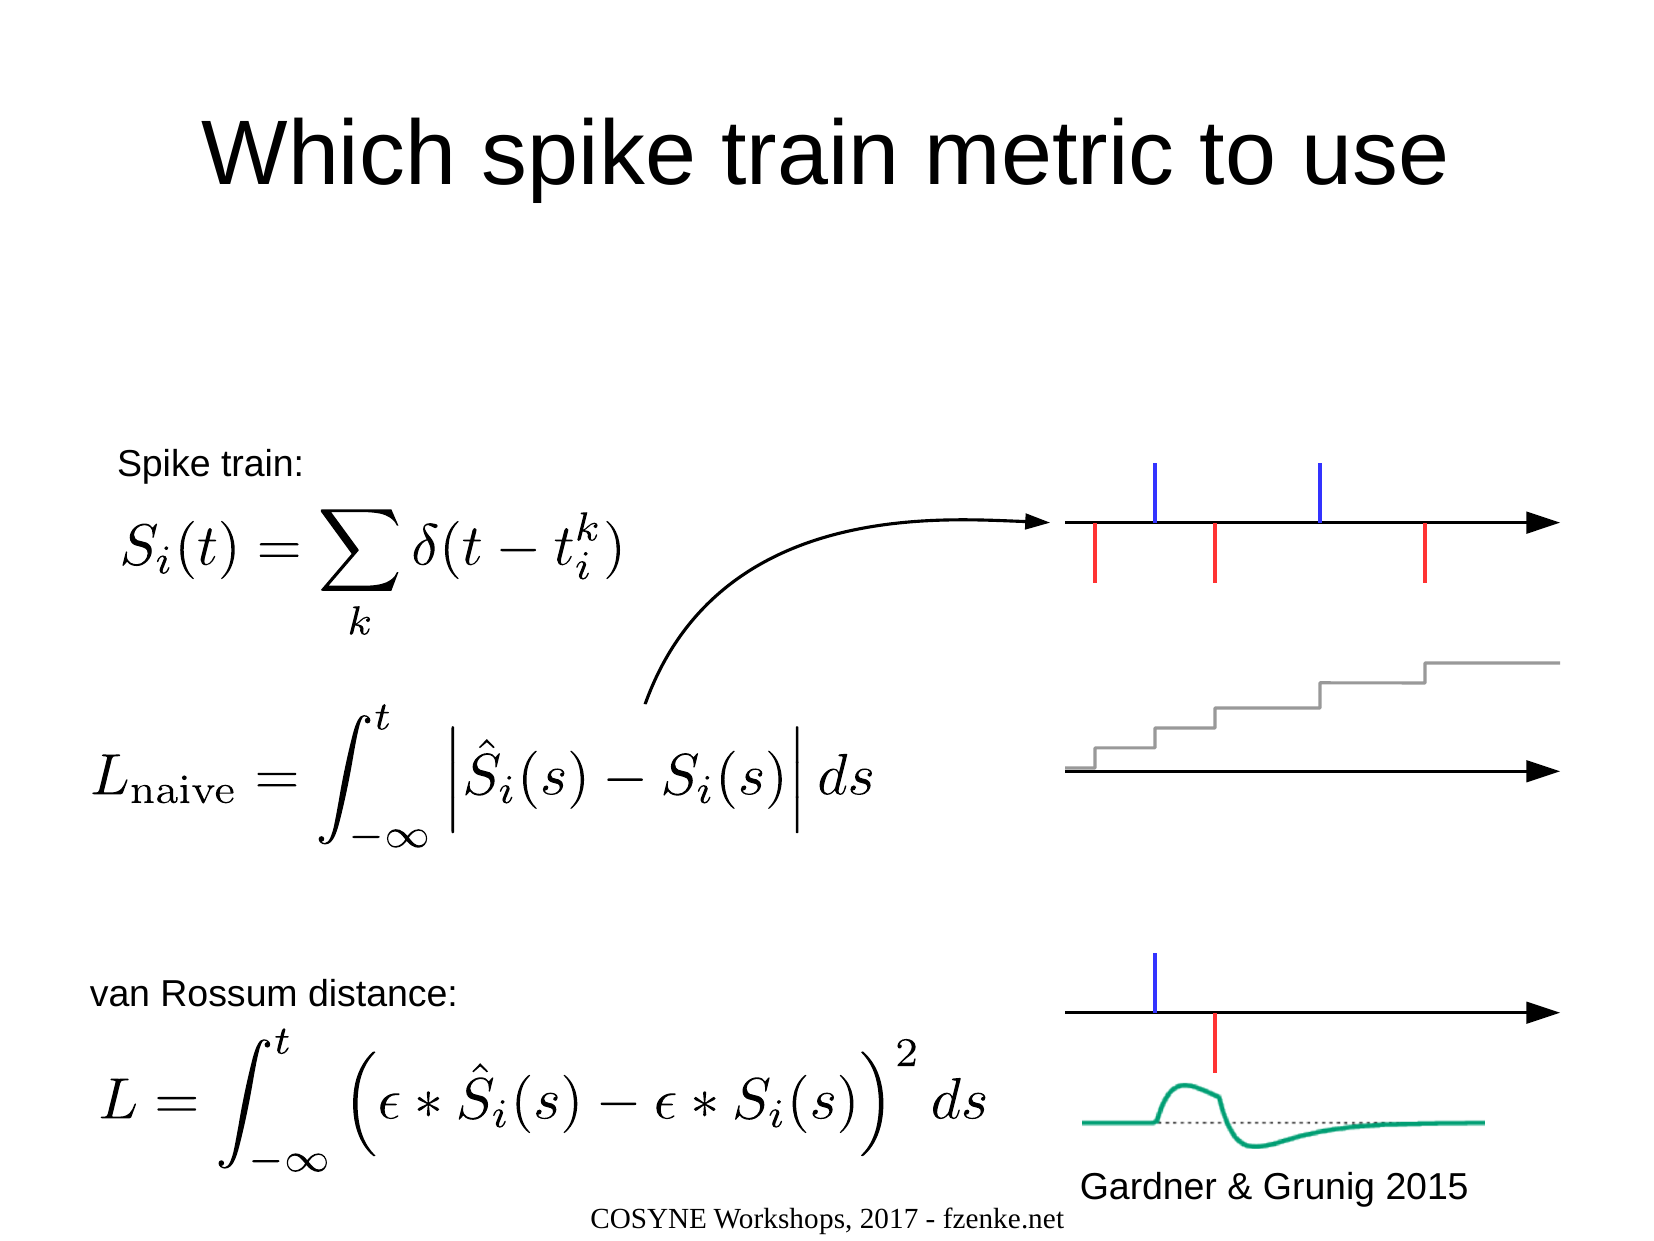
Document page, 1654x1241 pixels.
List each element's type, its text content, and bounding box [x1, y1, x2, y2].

text_box van Rossum distance: [75, 964, 571, 1035]
text_box [119, 503, 626, 635]
text_box Spike train: [102, 435, 343, 496]
picture [1082, 1054, 1485, 1158]
title Which spike train metric to use [82, 49, 1571, 257]
text_box [90, 703, 875, 853]
text_box [98, 1028, 989, 1177]
text_box Gardner & Grunig 2015 [1065, 1158, 1516, 1216]
